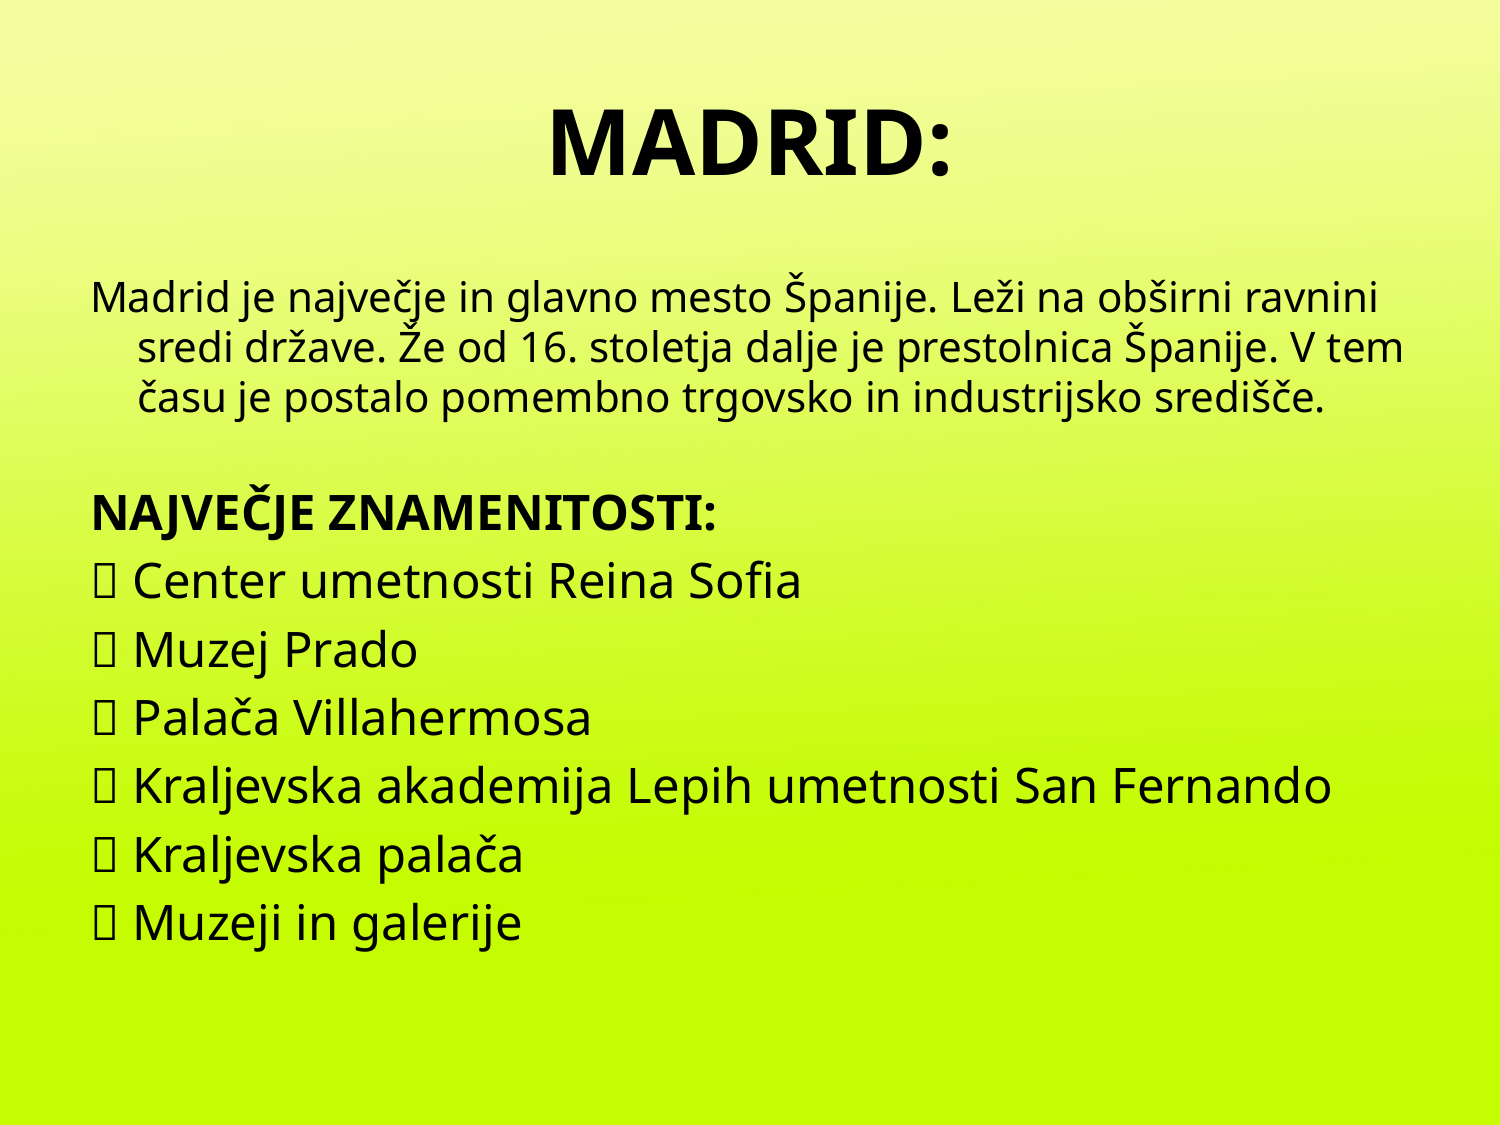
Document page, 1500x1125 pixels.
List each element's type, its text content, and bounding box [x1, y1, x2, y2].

picture [0, 0, 1500, 1125]
list Madrid je največje in glavno mesto Španije. Leži na obširni ravnini sredi države. Že od 16. stoletja dalje je prestolnica Španije. V tem času je postalo pomembno trgovsko in industrijsko središče. NAJVEČJE ZNAMENITOSTI:  Center umetnosti Reina Sofia  Muzej Prado  Palača Villahermosa  Kraljevska akademija Lepih umetnosti San Fernando  Kraljevska palača  Muzeji in galerije [75, 262, 1425, 1005]
title MADRID: [75, 45, 1425, 233]
